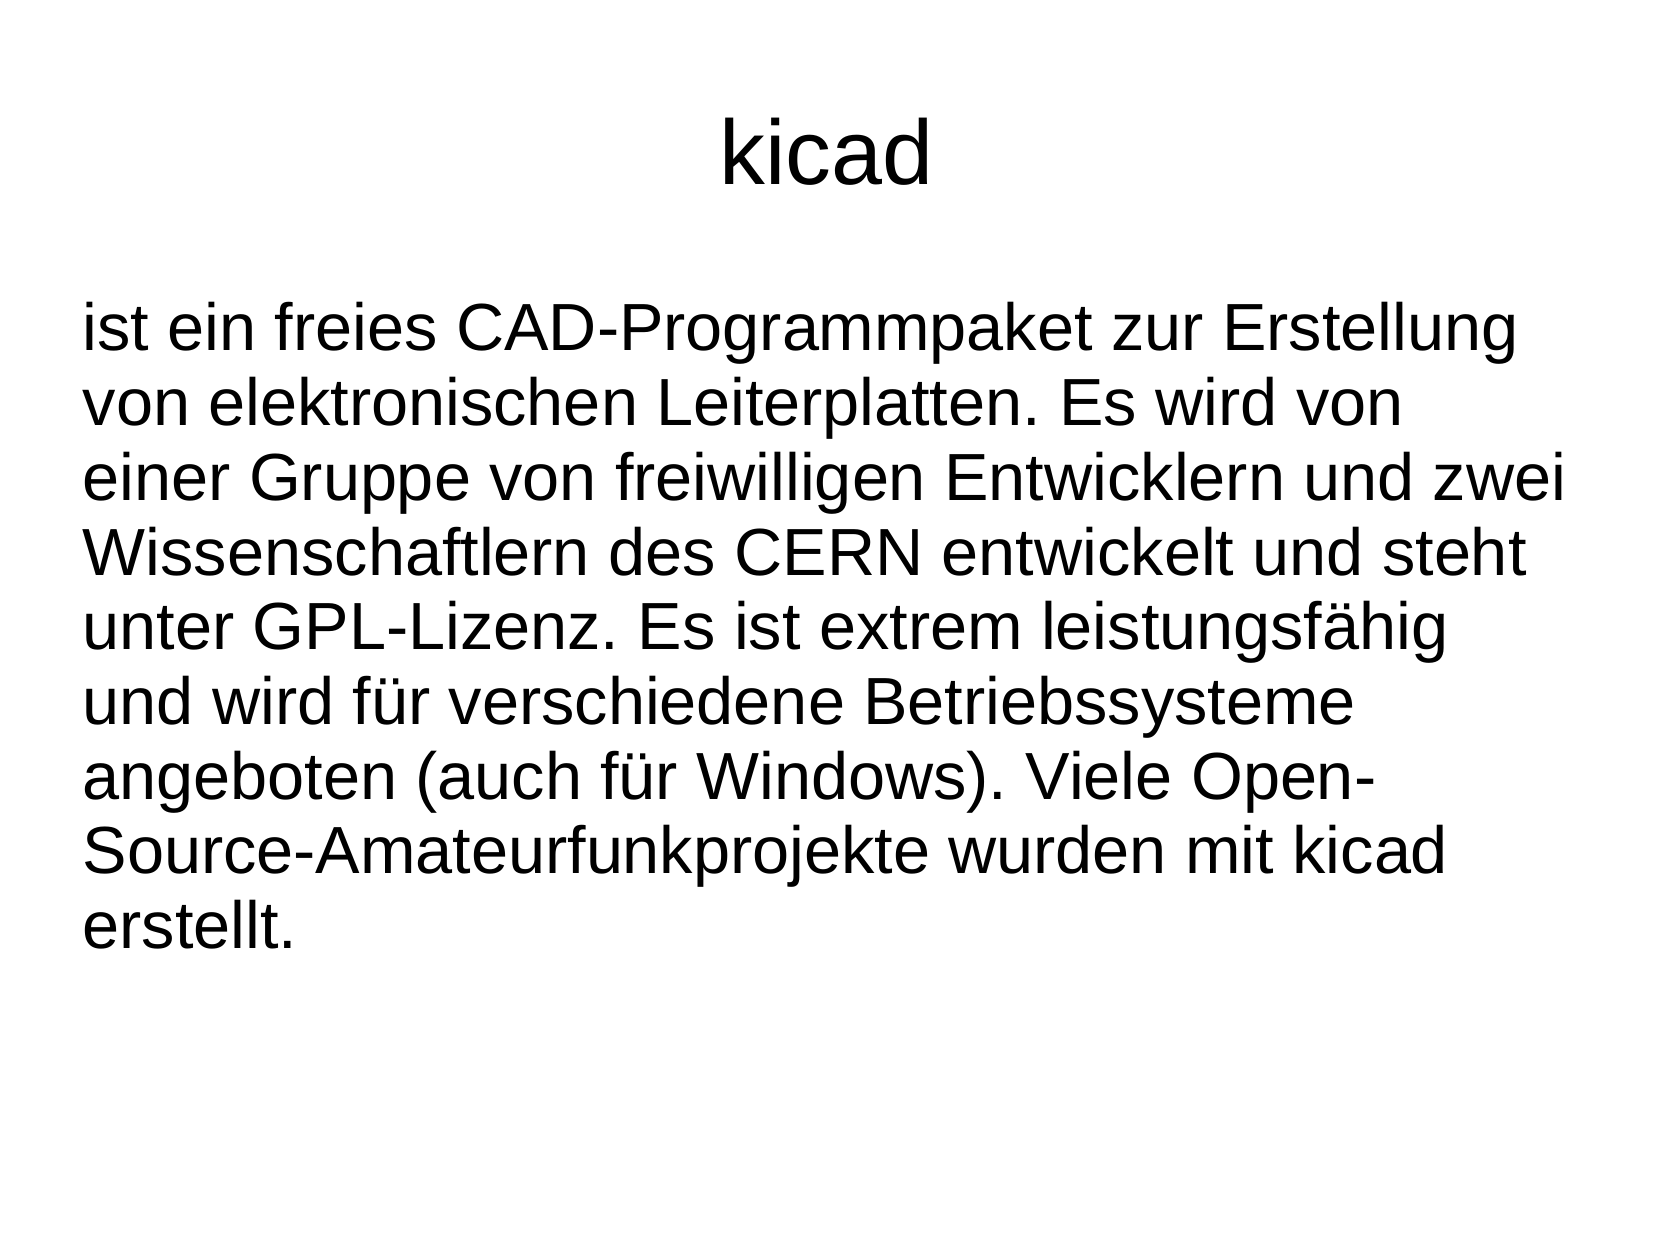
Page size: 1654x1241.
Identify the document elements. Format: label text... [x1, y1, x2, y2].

title kicad [82, 49, 1571, 257]
list ist ein freies CAD-Programmpaket zur Erstellung von elektronischen Leiterplatten. Es wird von einer Gruppe von freiwilligen Entwicklern und zwei Wissenschaftlern des CERN entwickelt und steht unter GPL-Lizenz. Es ist extrem leistungsfähig und wird für verschiedene Betriebssysteme angeboten (auch für Windows). Viele Open-Source-Amateurfunkprojekte wurden mit kicad erstellt. [82, 290, 1571, 1010]
